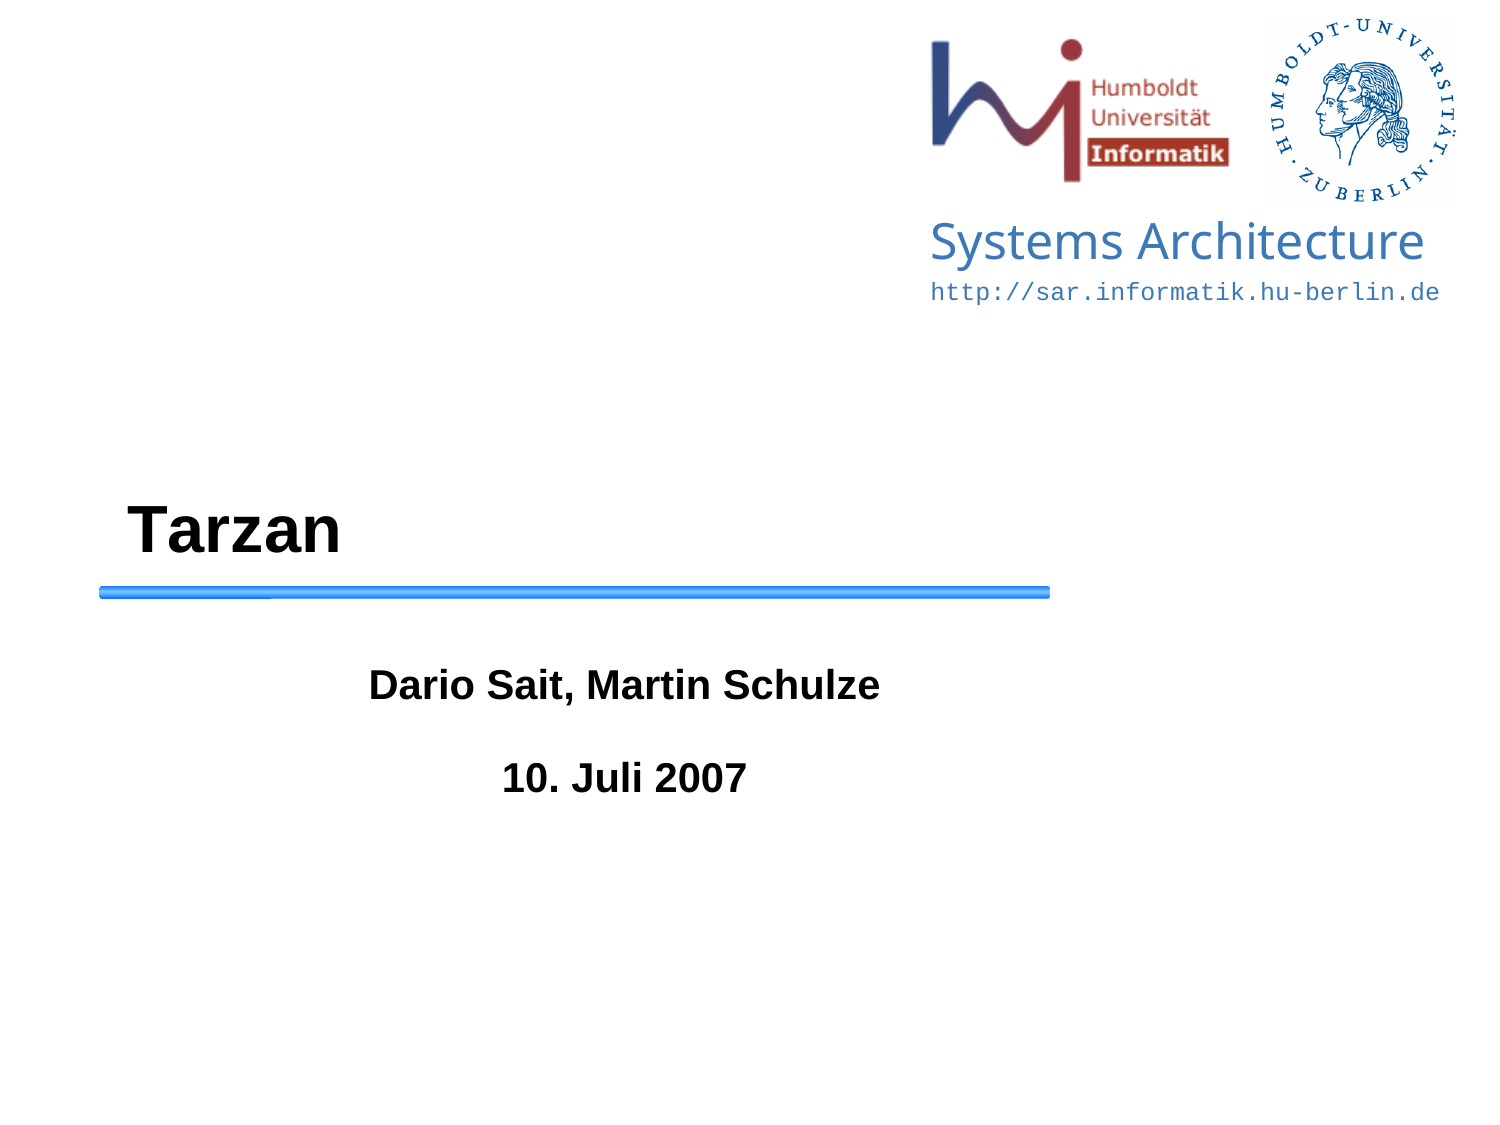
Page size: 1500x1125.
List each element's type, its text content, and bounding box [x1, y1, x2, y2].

title Tarzan [112, 408, 1128, 651]
picture [922, 30, 1235, 187]
picture [1269, 18, 1456, 202]
text_box Dario Sait, Martin Schulze 10. Juli 2007 [99, 654, 1150, 942]
